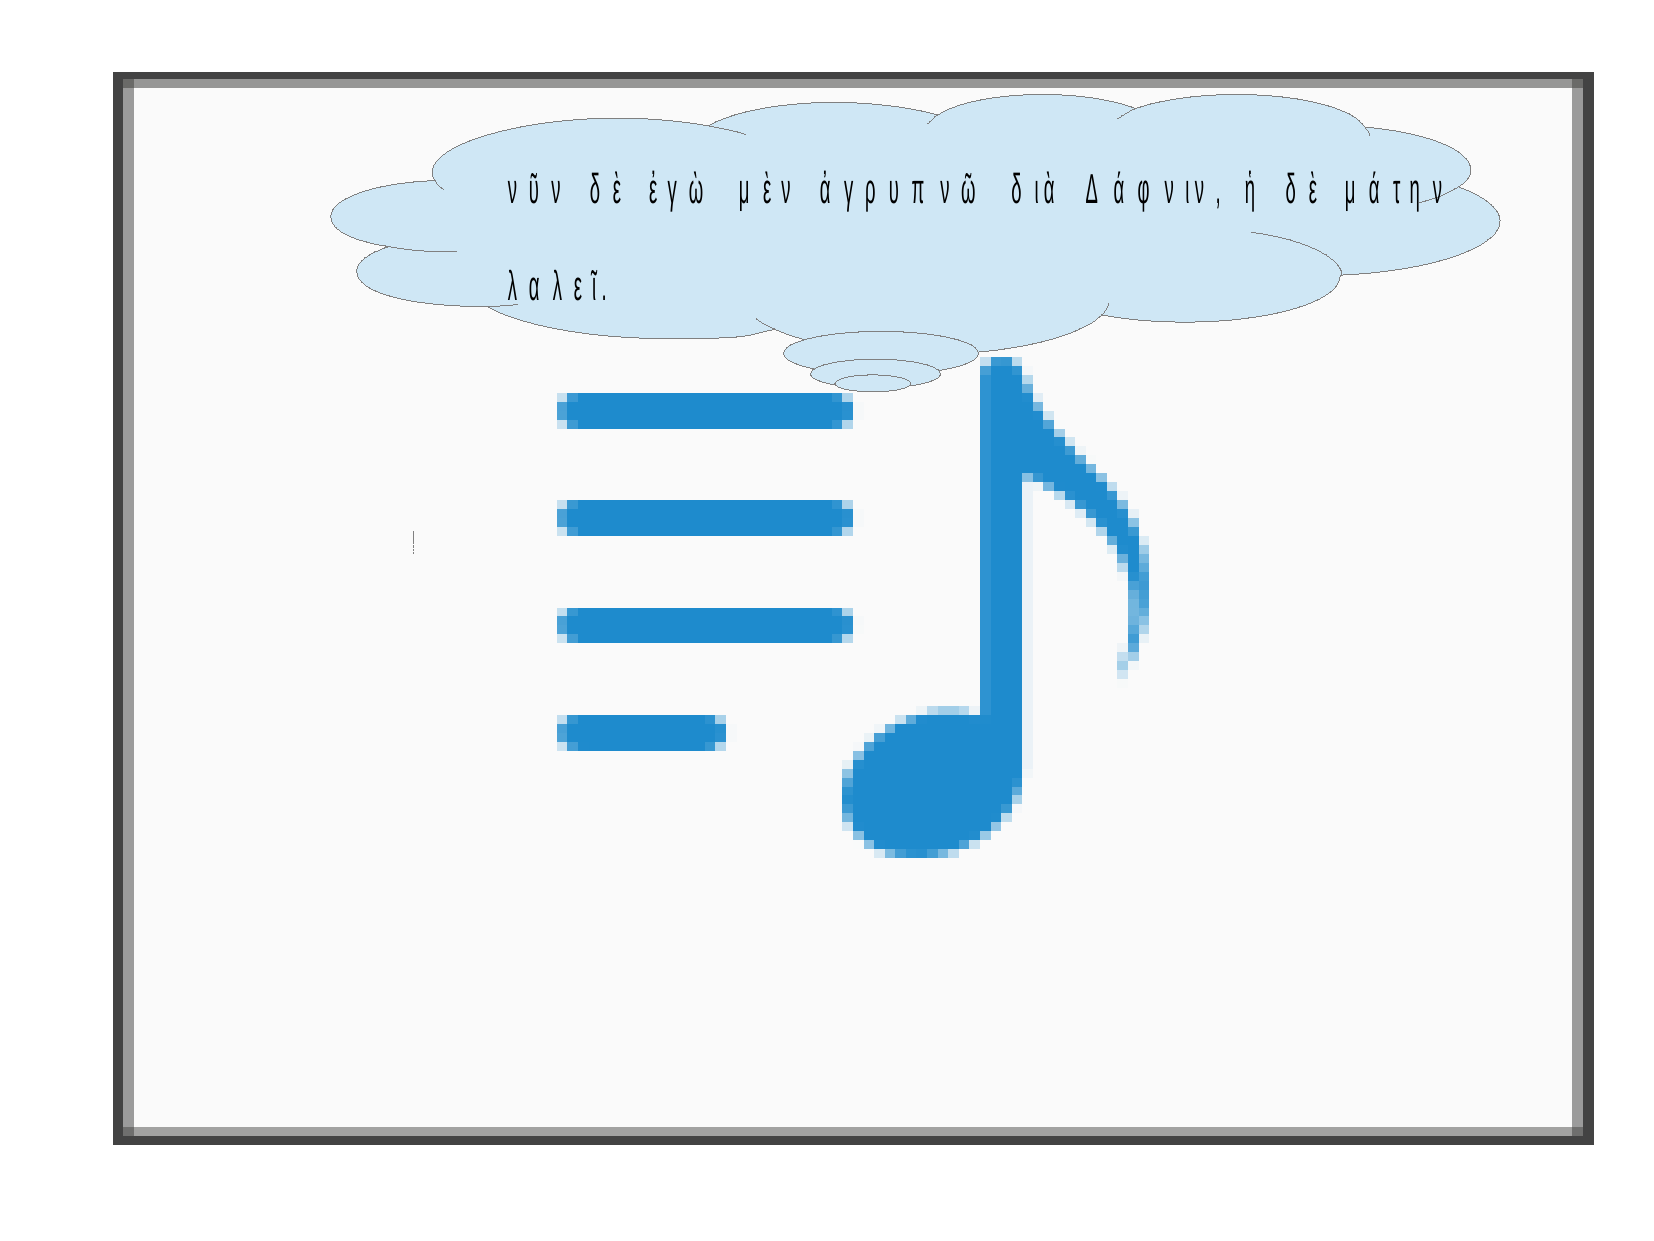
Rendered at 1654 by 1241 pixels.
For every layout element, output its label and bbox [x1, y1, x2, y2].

picture [507, 165, 1453, 378]
text_box [112, 70, 1595, 1146]
